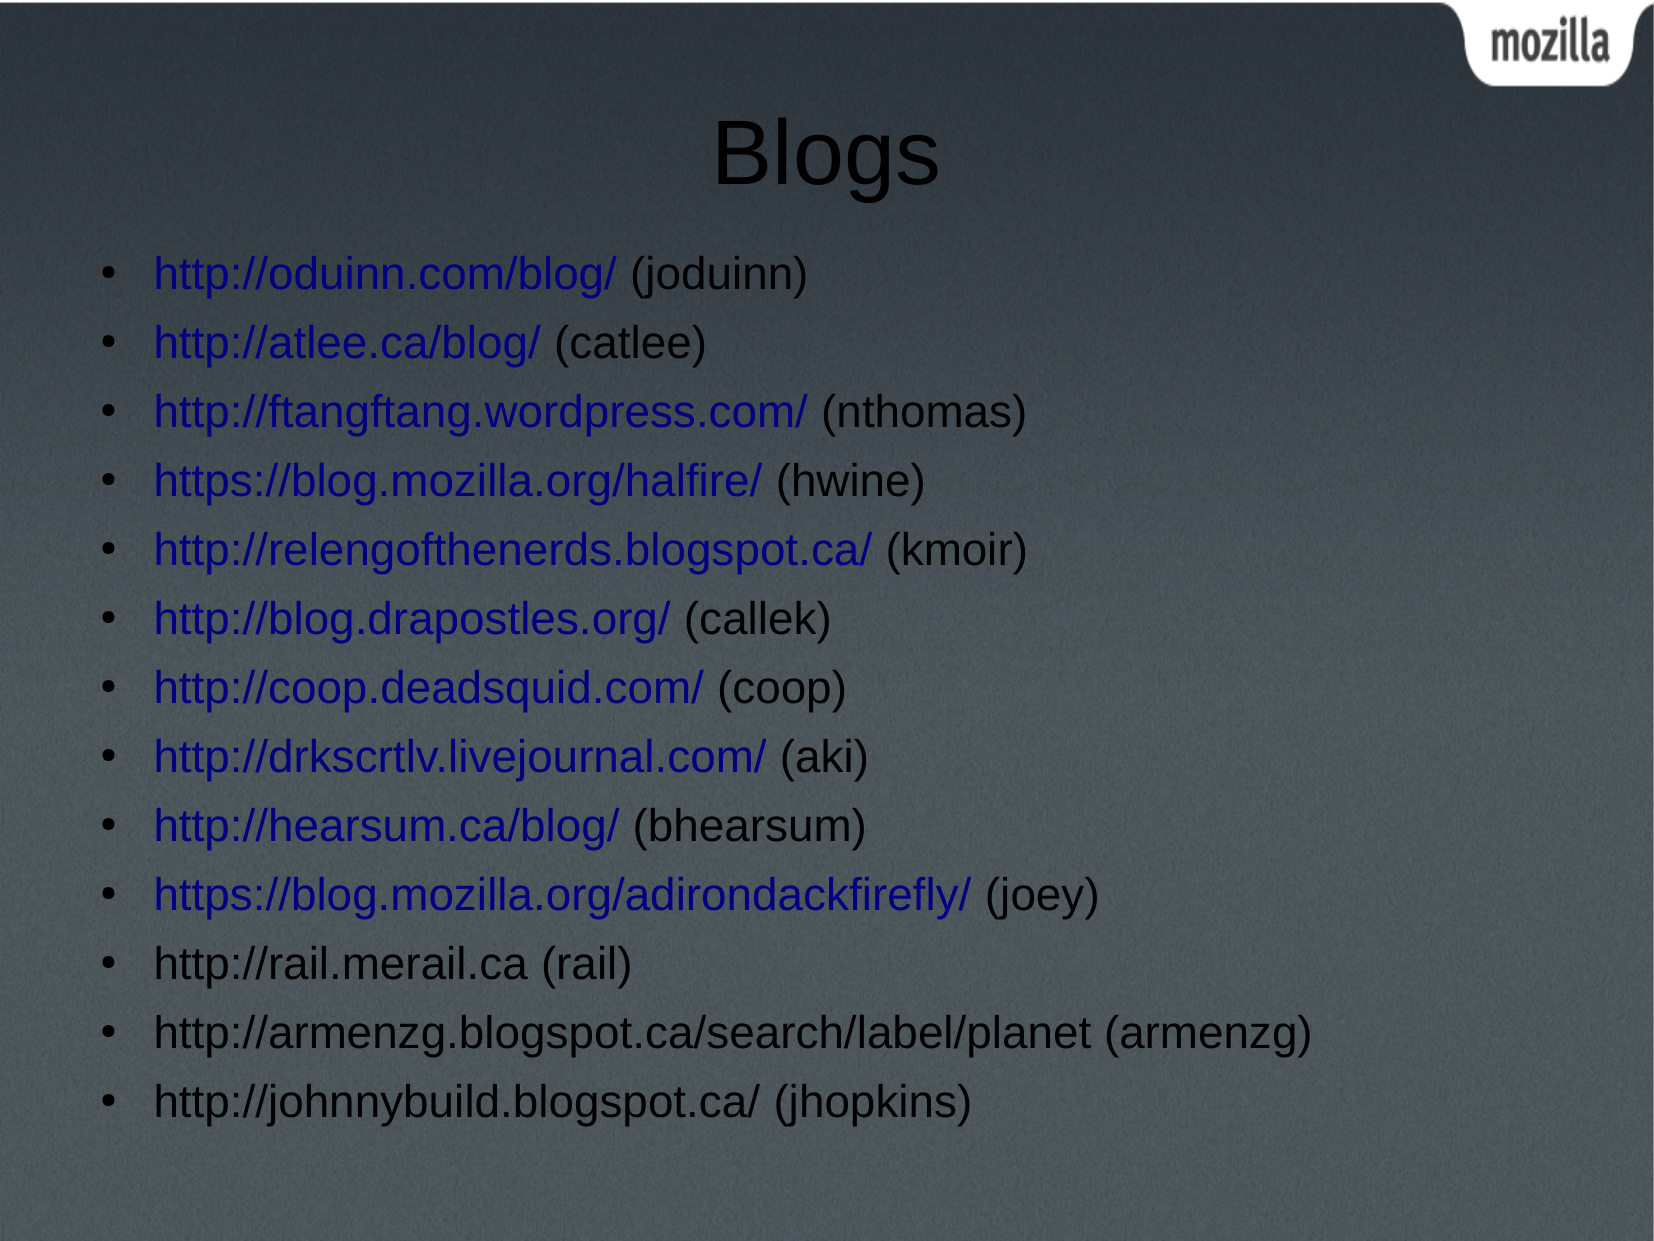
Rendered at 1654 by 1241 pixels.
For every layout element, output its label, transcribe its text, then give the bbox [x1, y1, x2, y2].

list http://oduinn.com/blog/ (joduinn) http://atlee.ca/blog/ (catlee) http://ftangftang.wordpress.com/ (nthomas) https://blog.mozilla.org/halfire/ (hwine) http://relengofthenerds.blogspot.ca/ (kmoir) http://blog.drapostles.org/ (callek) http://coop.deadsquid.com/ (coop) http://drkscrtlv.livejournal.com/ (aki) http://hearsum.ca/blog/ (bhearsum) https://blog.mozilla.org/adirondackfirefly/ (joey) http://rail.merail.ca (rail) http://armenzg.blogspot.ca/search/label/planet (armenzg) http://johnnybuild.blogspot.ca/ (jhopkins) [82, 248, 1538, 1134]
title Blogs [82, 49, 1571, 257]
picture [0, 0, 1654, 1241]
